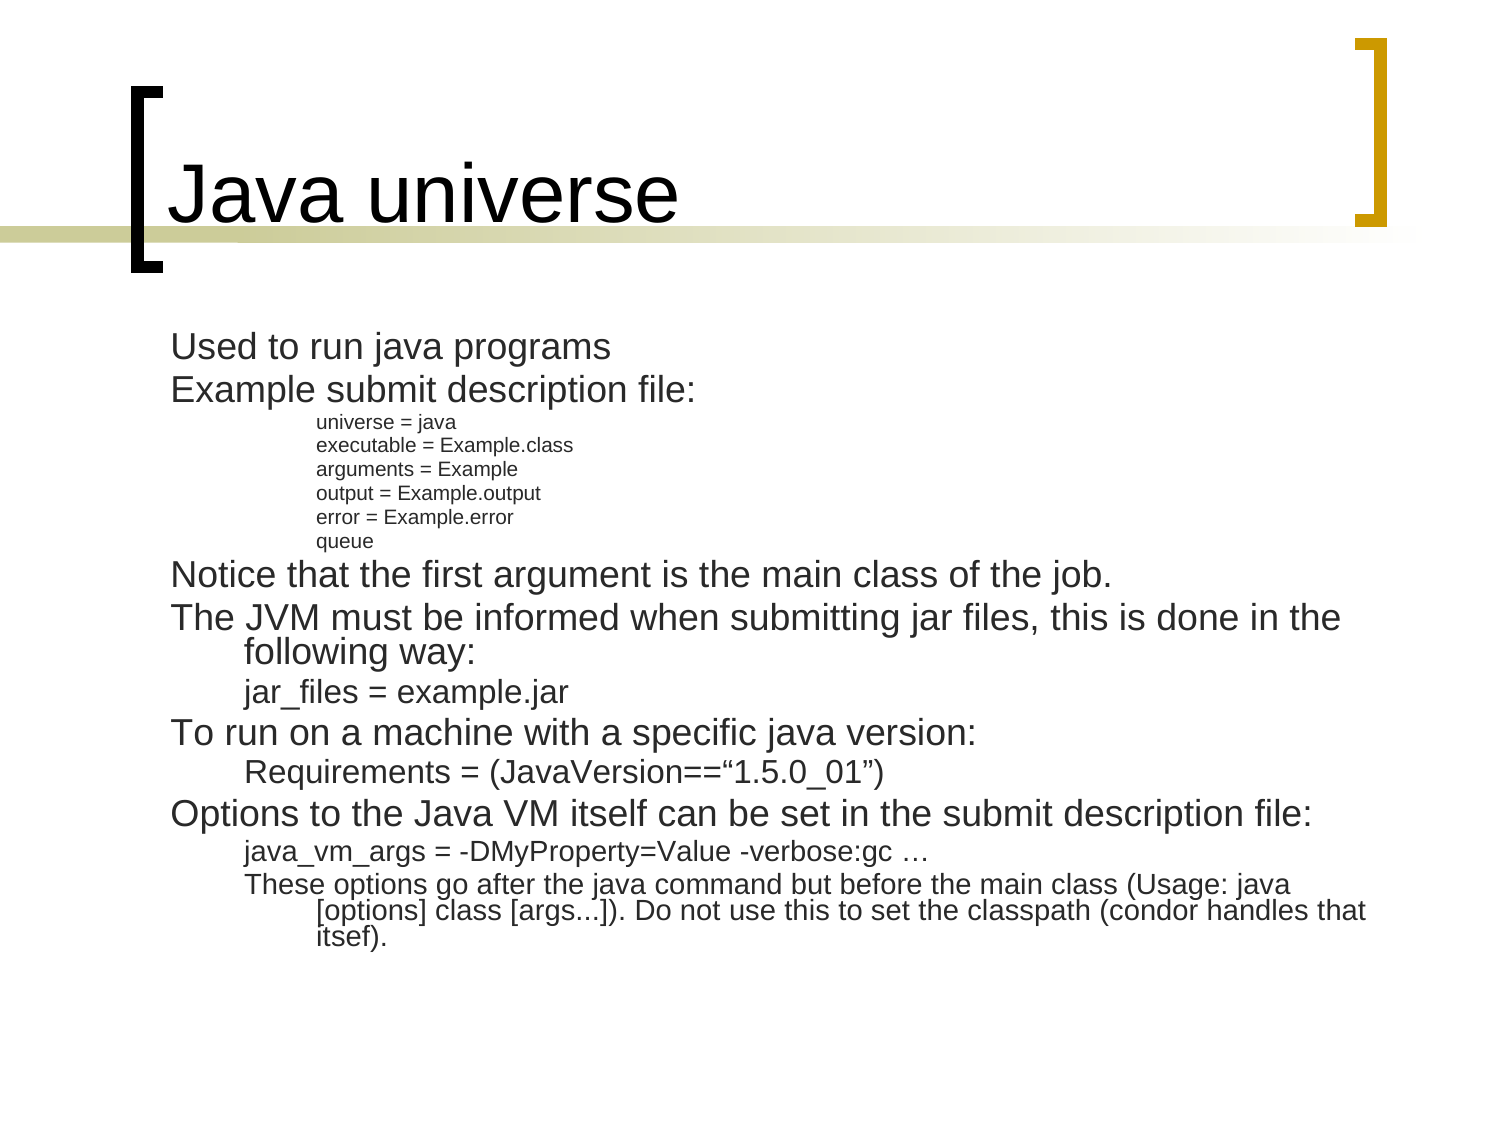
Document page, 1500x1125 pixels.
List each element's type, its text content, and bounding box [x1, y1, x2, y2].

title Java universe [152, 15, 1328, 248]
list Used to run java programs Example submit description file: universe = java executable = Example.class arguments = Example output = Example.output error = Example.error queue Notice that the first argument is the main class of the job. The JVM must be informed when submitting jar files, this is done in the following way: jar_files = example.jar To run on a machine with a specific java version: Requirements = (JavaVersion==“1.5.0_01”) Options to the Java VM itself can be set in the submit description file: java_vm_args = -DMyProperty=Value -verbose:gc … These options go after the java command but before the main class (Usage: java [options] class [args...]). Do not use this to set the classpath (condor handles that itsef). [155, 324, 1413, 1033]
